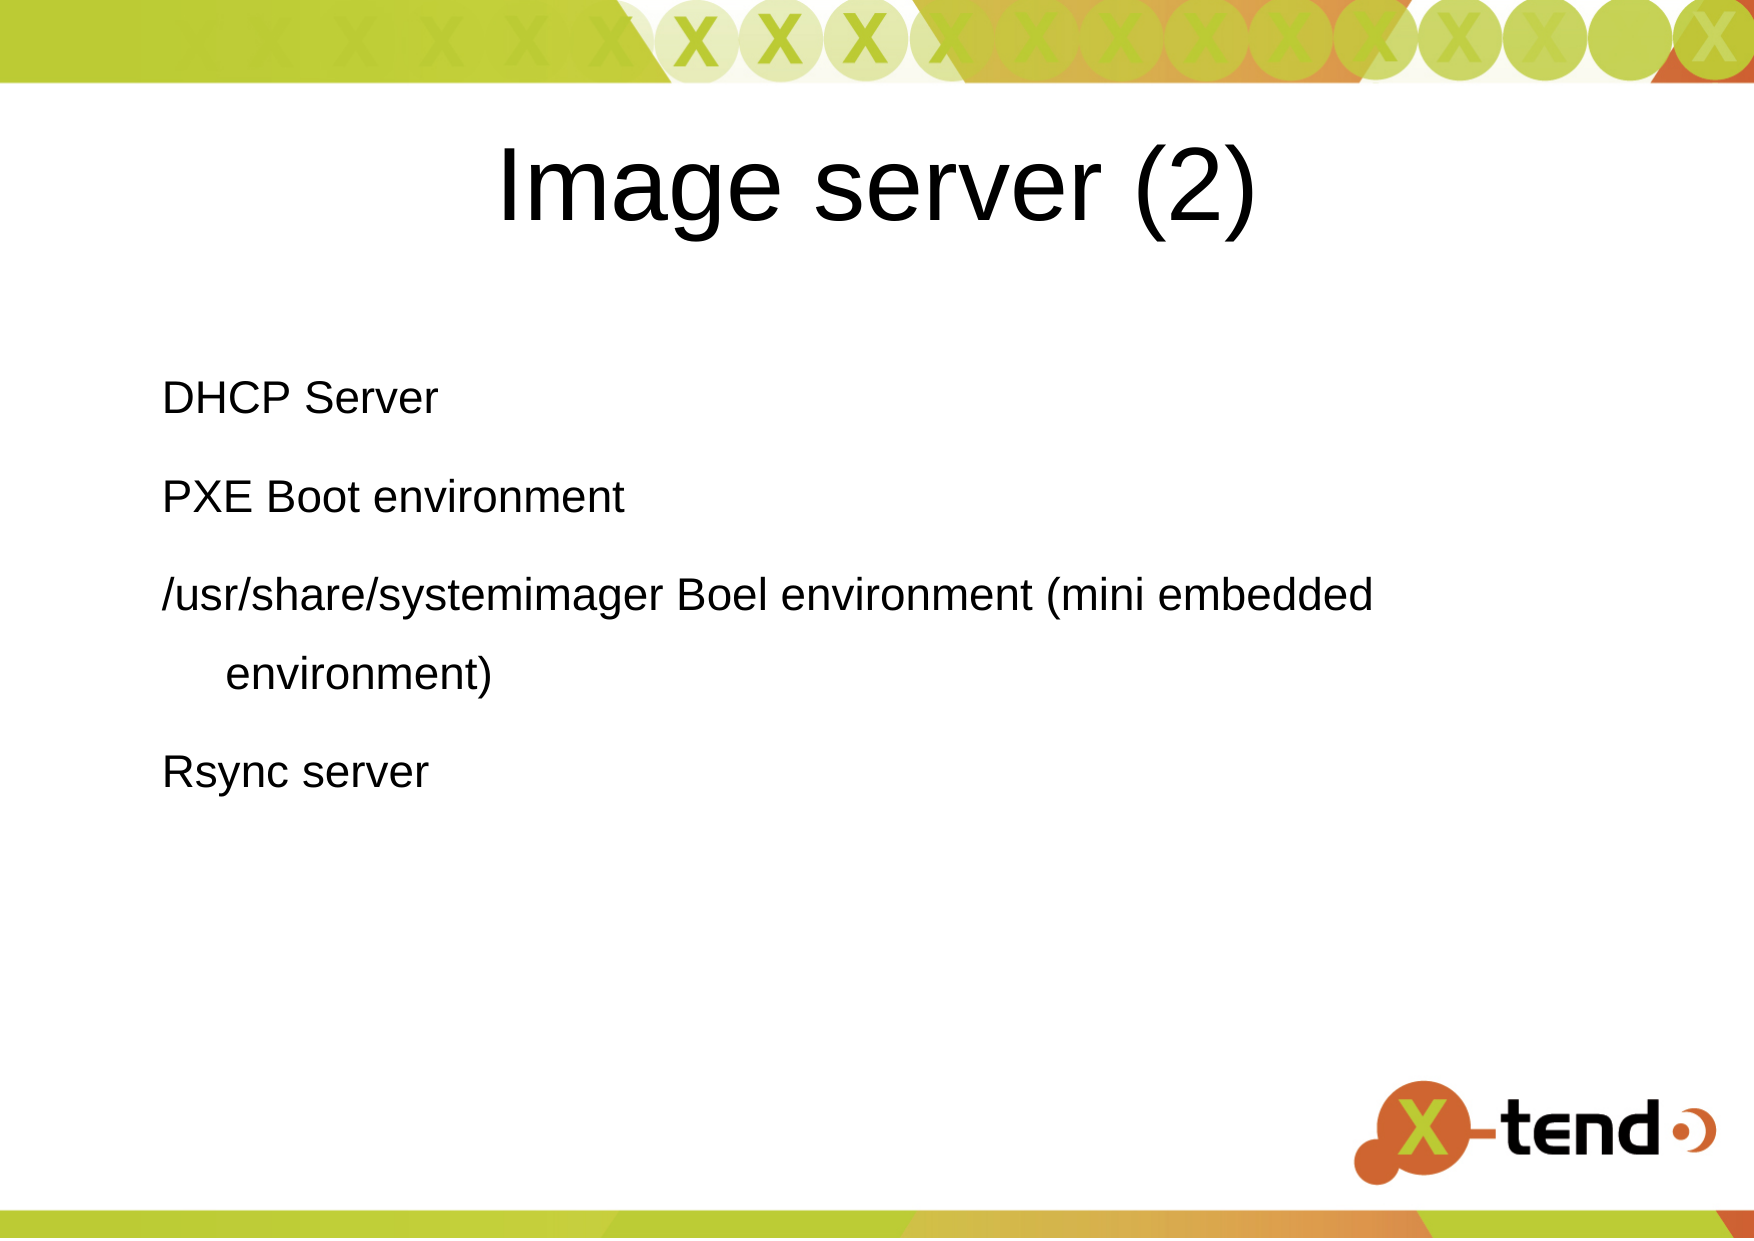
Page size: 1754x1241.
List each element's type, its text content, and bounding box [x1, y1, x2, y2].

picture [0, 0, 1754, 1238]
title Image server (2) [128, 49, 1627, 257]
list DHCP Server PXE Boot environment /usr/share/systemimager Boel environment (mini embedded environment) Rsync server [161, 344, 1627, 1127]
